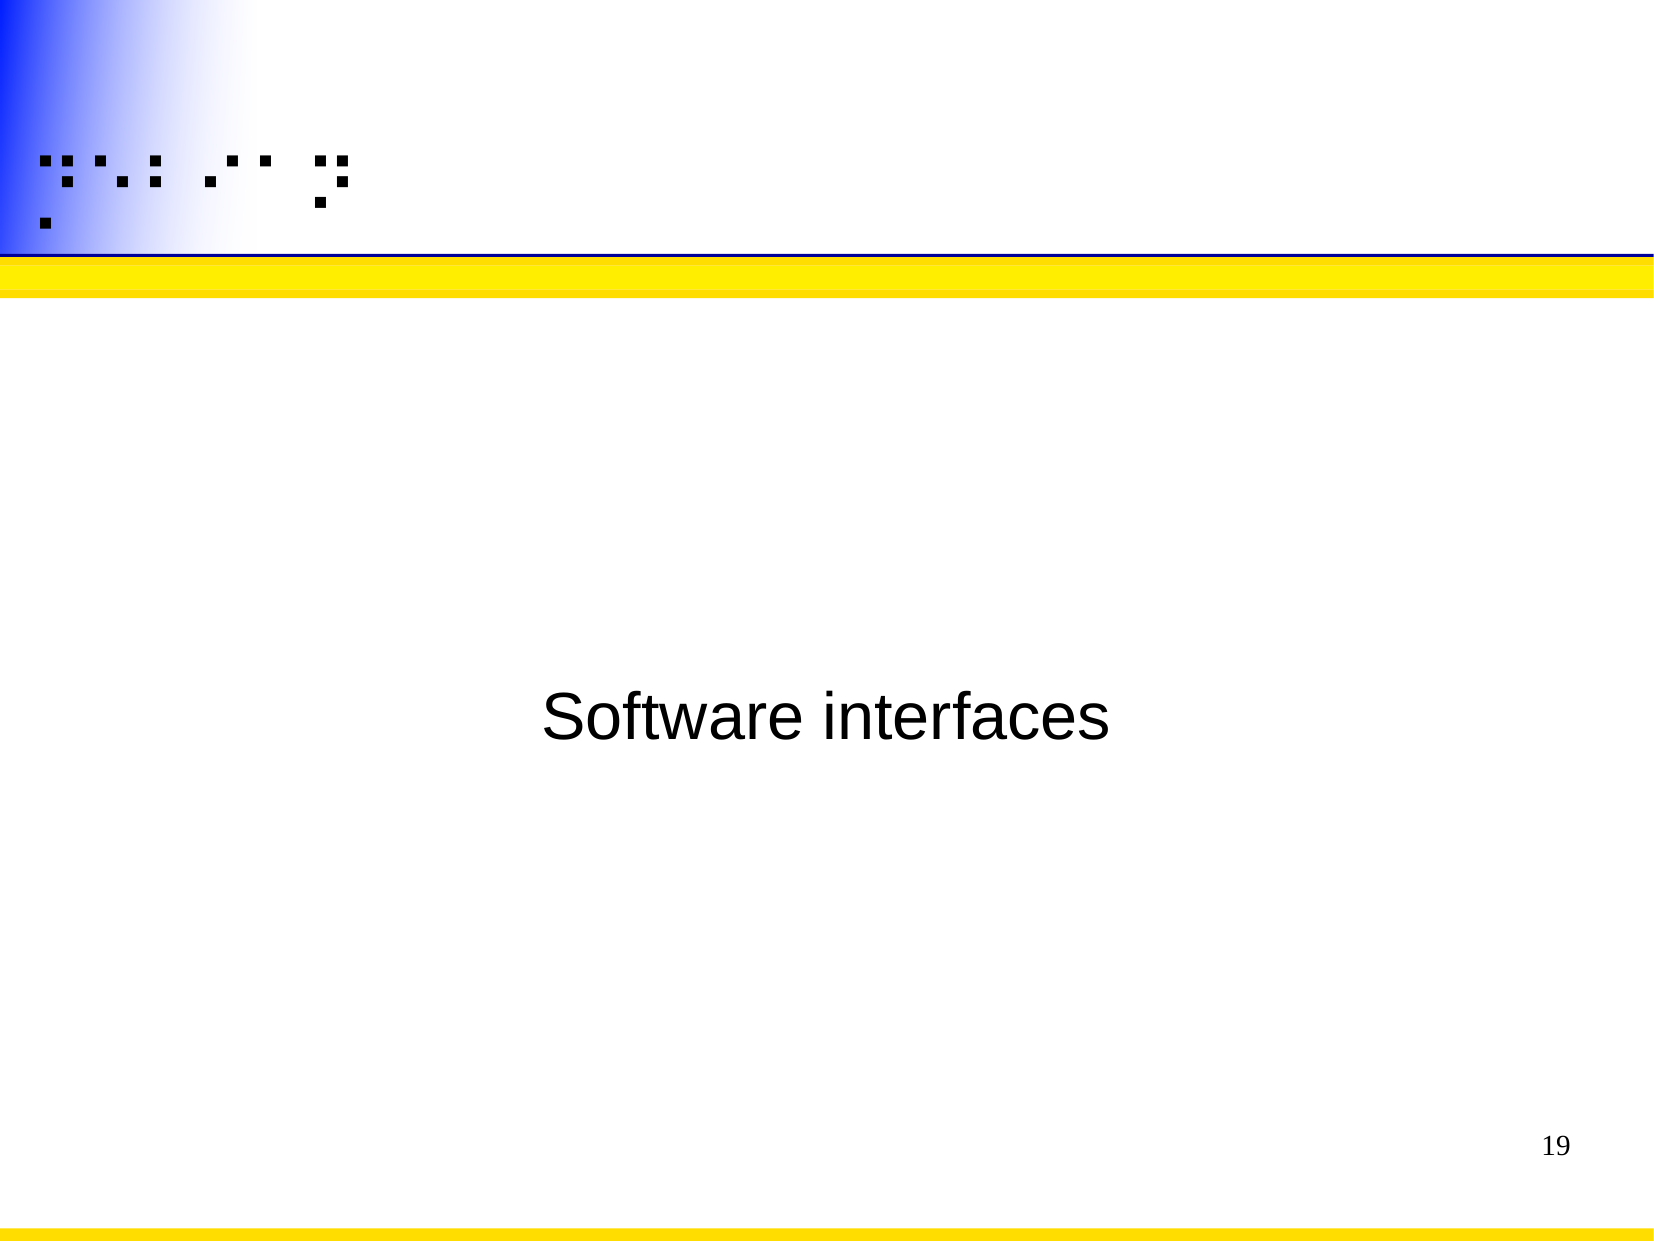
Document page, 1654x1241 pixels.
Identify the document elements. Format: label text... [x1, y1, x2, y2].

subtitle Software interfaces [82, 307, 1571, 1126]
